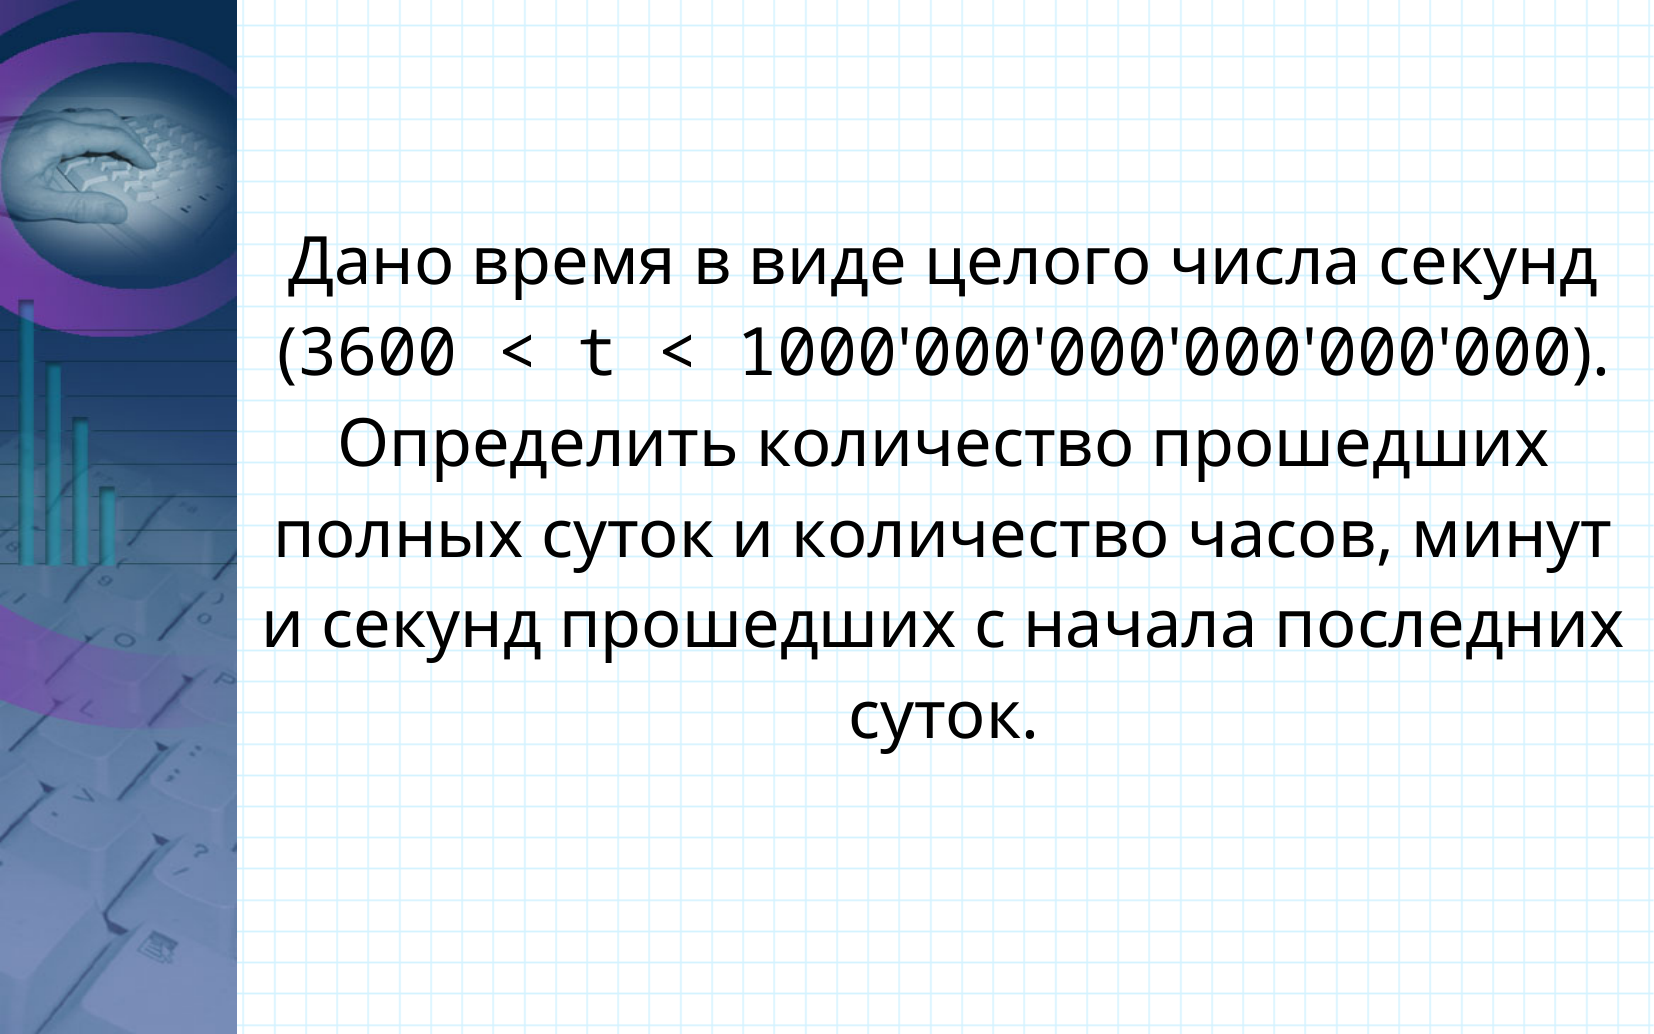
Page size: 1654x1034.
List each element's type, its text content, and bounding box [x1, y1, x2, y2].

picture [0, 0, 1654, 1034]
subtitle Дано время в виде целого числа секунд (3600 < t < 1000'000'000'000'000'000). Определить количество прошедших полных суток и количество часов, минут и секунд прошедших с начала последних суток. [212, 85, 1640, 886]
